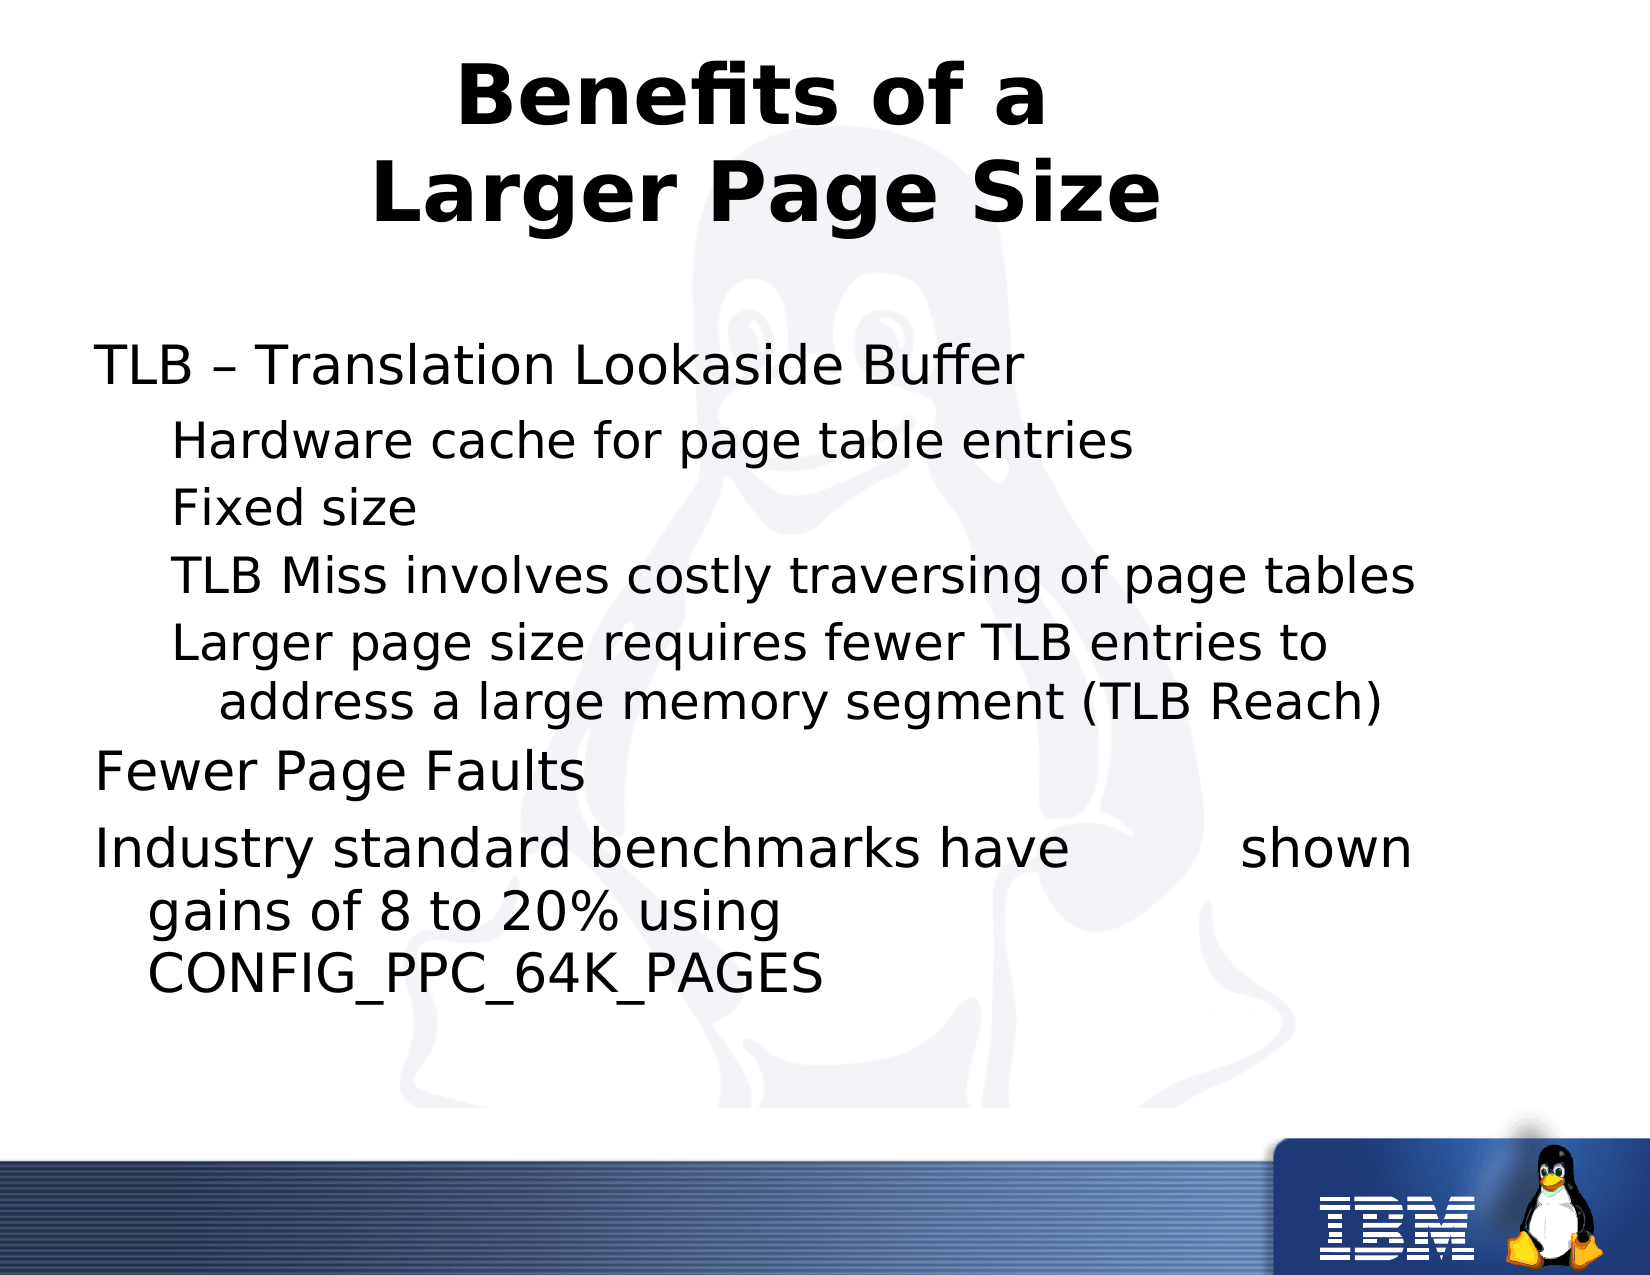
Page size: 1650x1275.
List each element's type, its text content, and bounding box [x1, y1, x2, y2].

title Benefits of a Larger Page Size [76, 46, 1457, 241]
list TLB – Translation Lookaside Buffer Hardware cache for page table entries Fixed size TLB Miss involves costly traversing of page tables Larger page size requires fewer TLB entries to address a large memory segment (TLB Reach) Fewer Page Faults Industry standard benchmarks have shown gains of 8 to 20% using CONFIG_PPC_64K_PAGES [76, 334, 1457, 1171]
